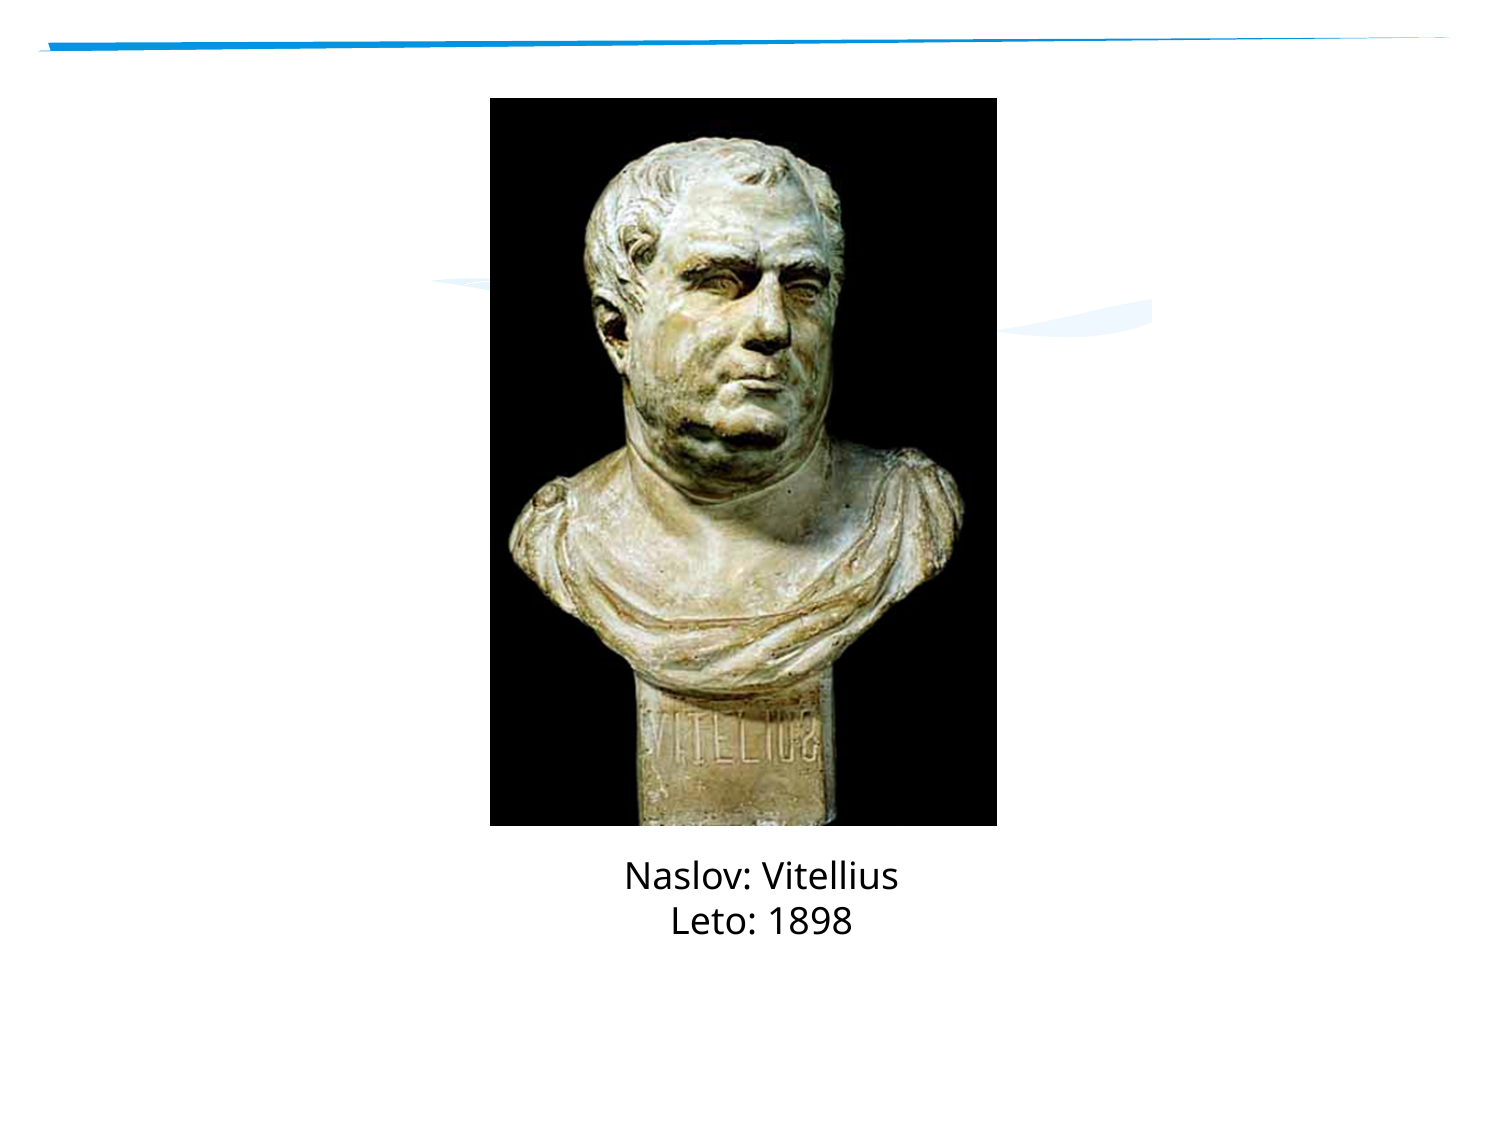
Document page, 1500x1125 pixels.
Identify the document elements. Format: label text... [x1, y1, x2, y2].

text_box Naslov: Vitellius Leto: 1898 [419, 844, 1105, 950]
picture [490, 98, 997, 826]
